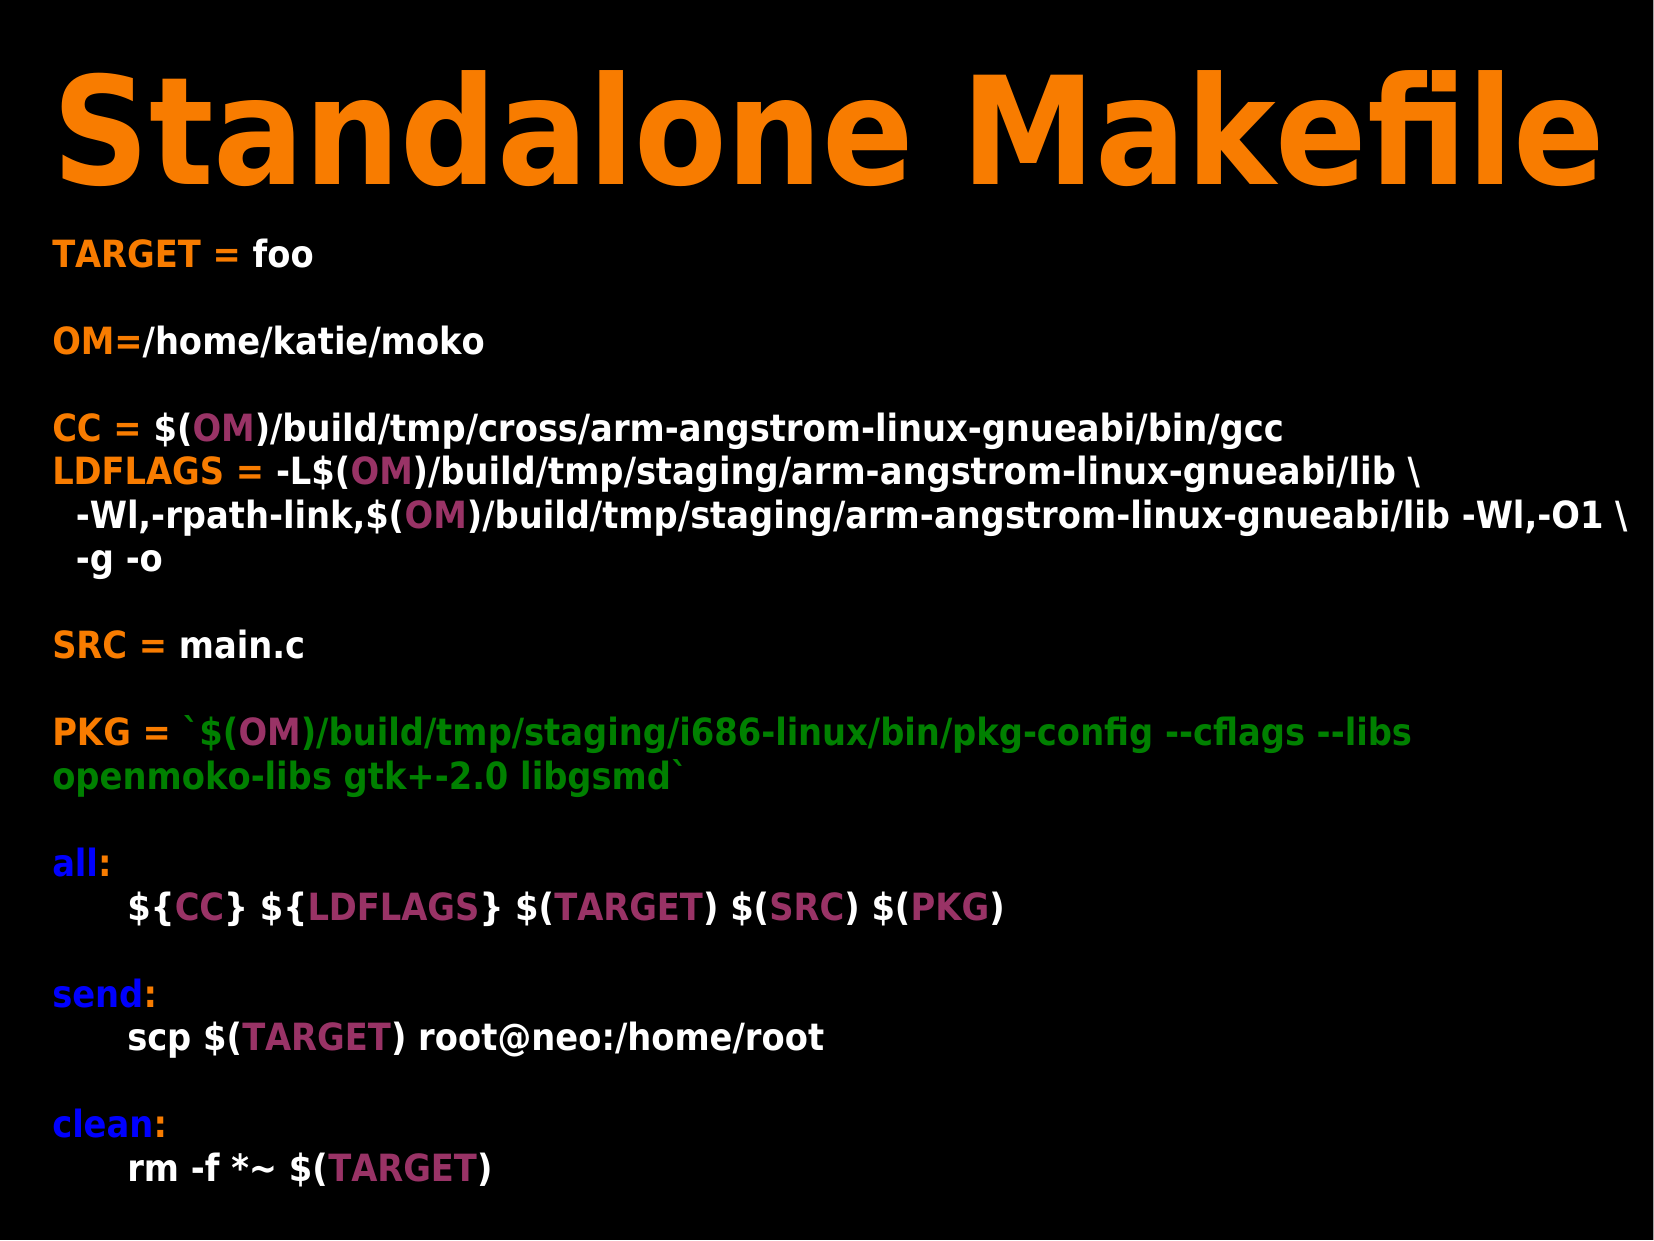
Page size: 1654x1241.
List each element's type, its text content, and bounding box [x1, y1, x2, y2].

text_box Standalone Makefile [37, 37, 1651, 263]
text_box TARGET = foo OM=/home/katie/moko CC = $(OM)/build/tmp/cross/arm-angstrom-linux-gnueabi/bin/gcc LDFLAGS = -L$(OM)/build/tmp/staging/arm-angstrom-linux-gnueabi/lib \ -Wl,-rpath-link,$(OM)/build/tmp/staging/arm-angstrom-linux-gnueabi/lib -Wl,-O1 \ -g -o SRC = main.c PKG = `$(OM)/build/tmp/staging/i686-linux/bin/pkg-config --cflags --libs openmoko-libs gtk+-2.0 libgsmd` all: ${CC} ${LDFLAGS} $(TARGET) $(SRC) $(PKG) send: scp $(TARGET) root@neo:/home/root clean: rm -f *~ $(TARGET) [37, 263, 1651, 1241]
